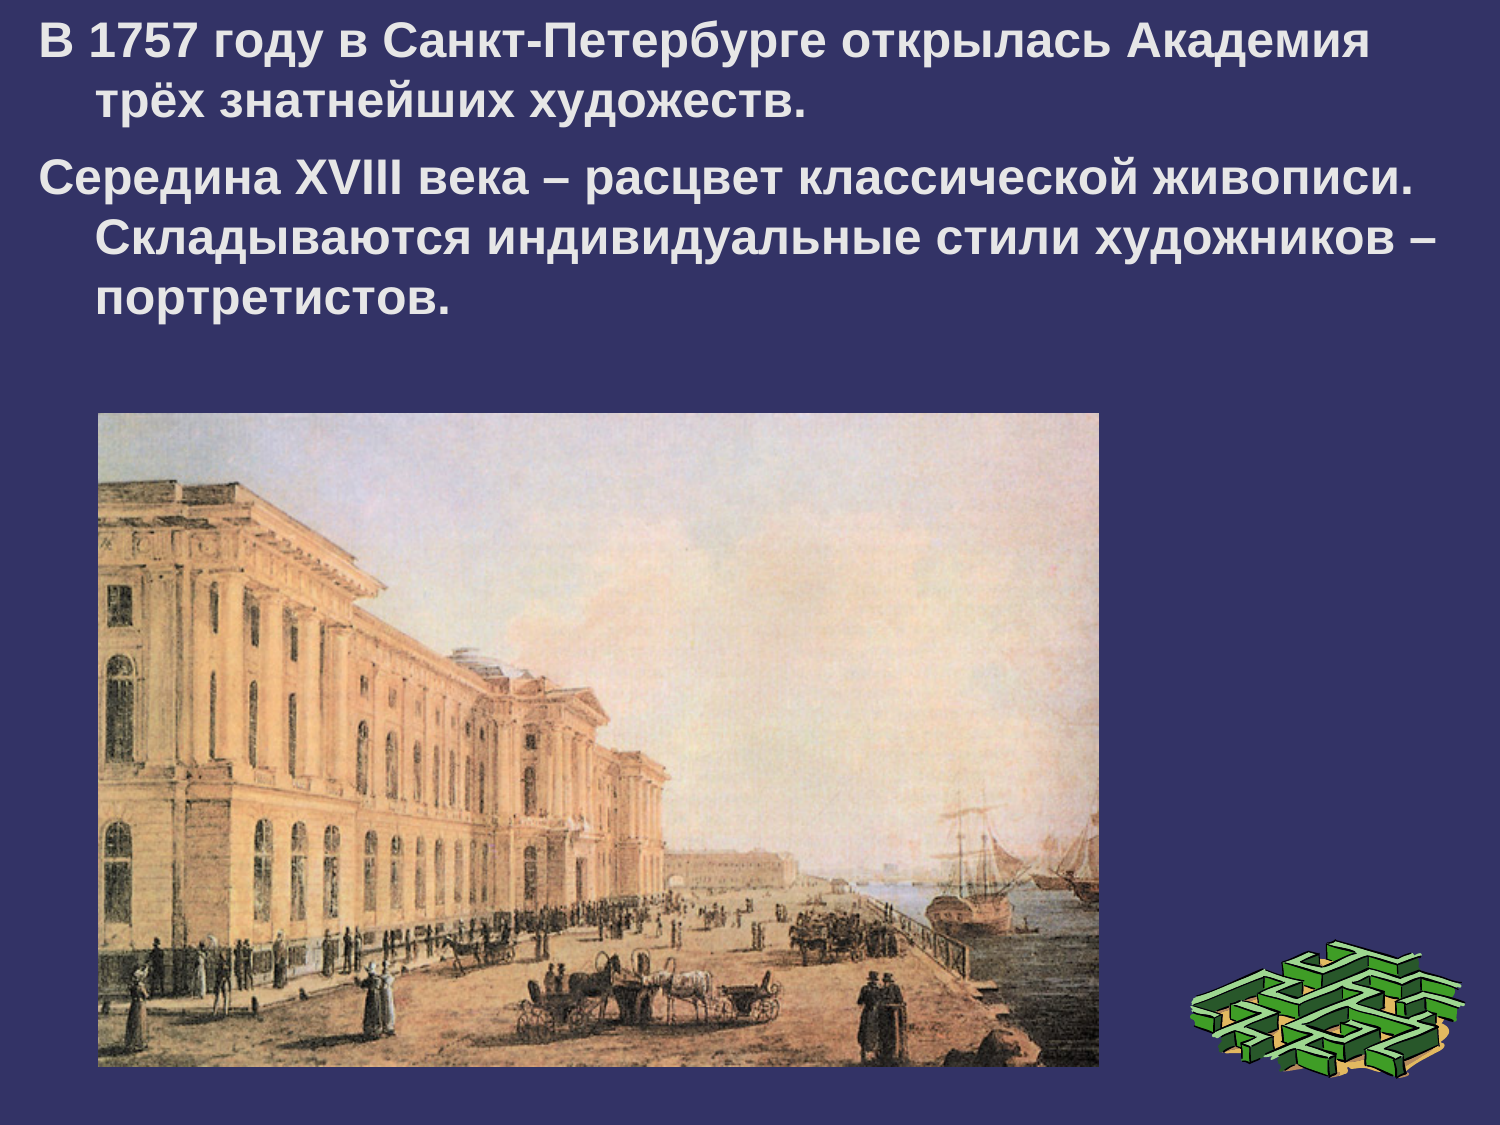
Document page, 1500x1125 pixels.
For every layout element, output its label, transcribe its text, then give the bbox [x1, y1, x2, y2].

list В 1757 году в Санкт-Петербурге открылась Академия трёх знатнейших художеств. Середина XVIII века – расцвет классической живописи. Складываются индивидуальные стили художников – портретистов. [23, 0, 1500, 457]
picture [98, 413, 1099, 1067]
